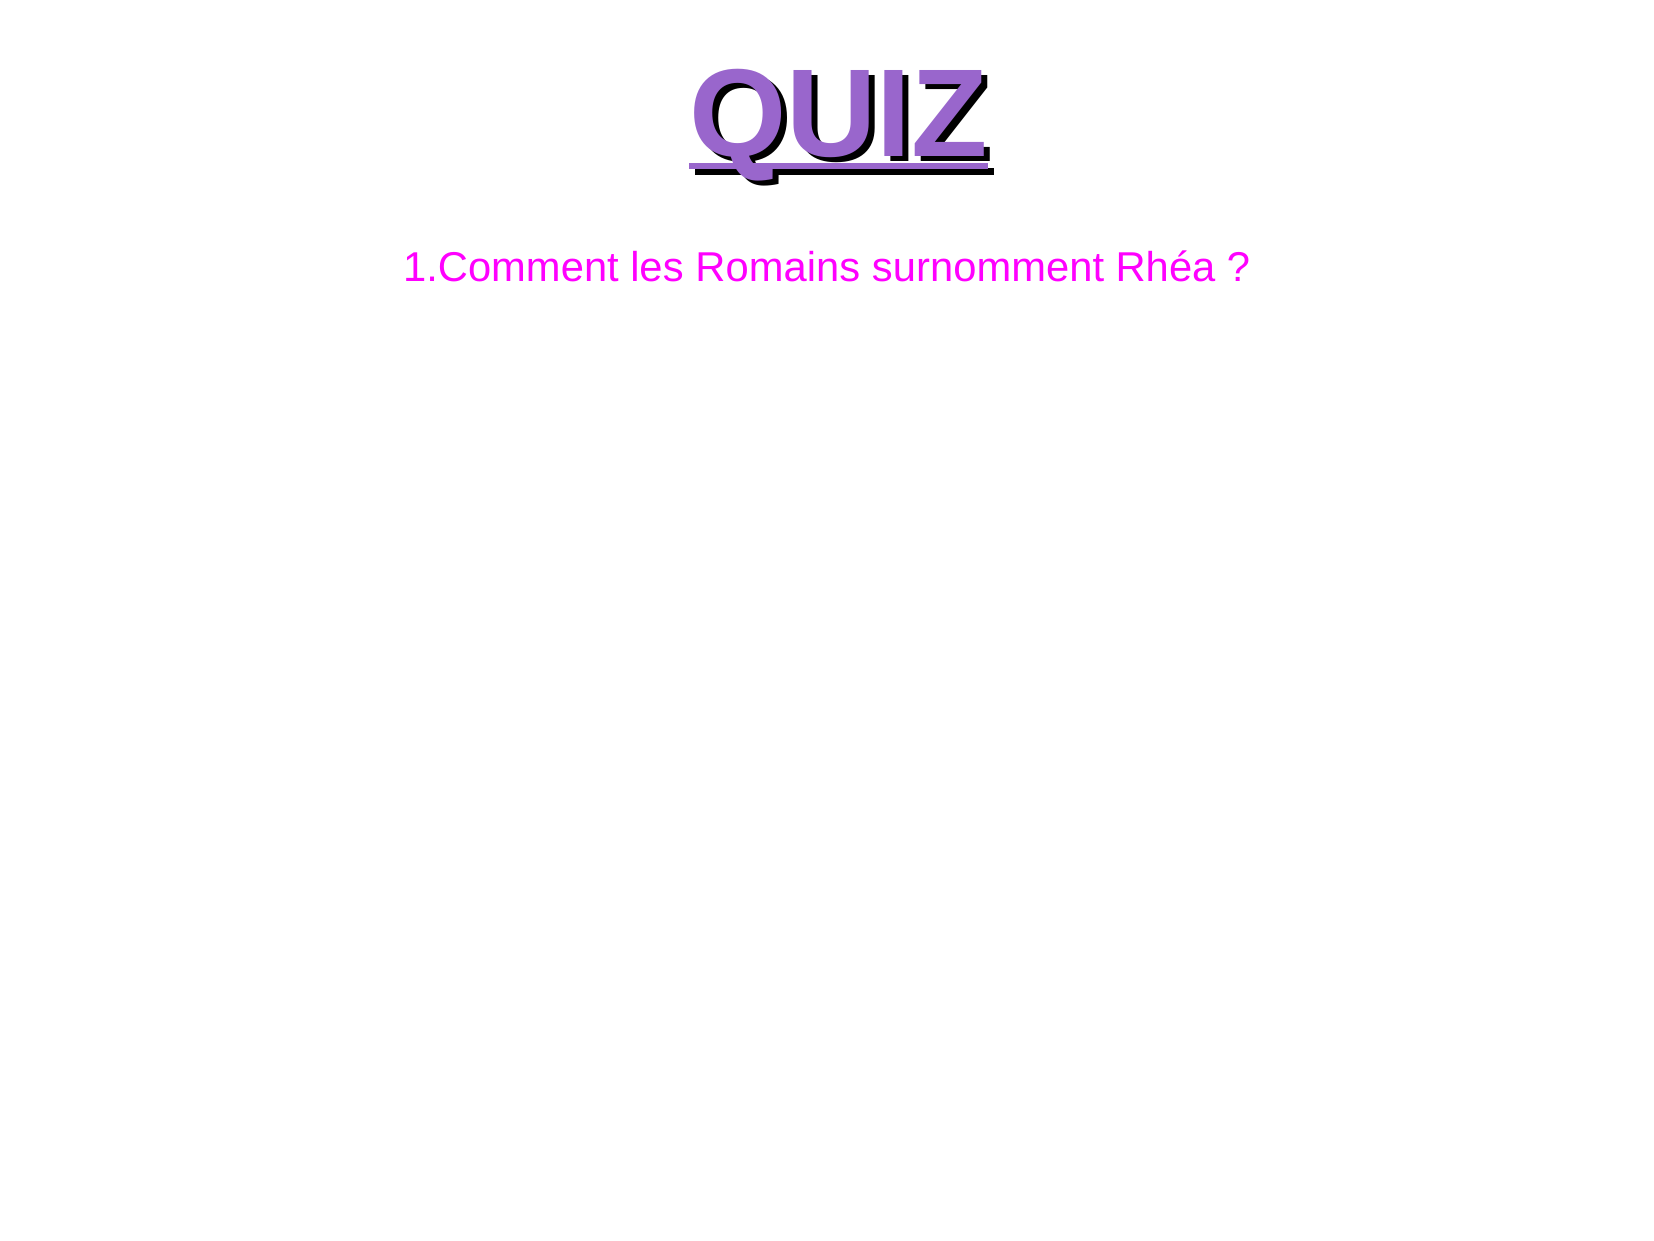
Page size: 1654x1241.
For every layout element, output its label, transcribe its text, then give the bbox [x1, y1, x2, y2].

text_box QUIZ [35, 35, 1642, 190]
text_box 1.Comment les Romains surnomment Rhéa ? [0, 190, 1654, 1241]
